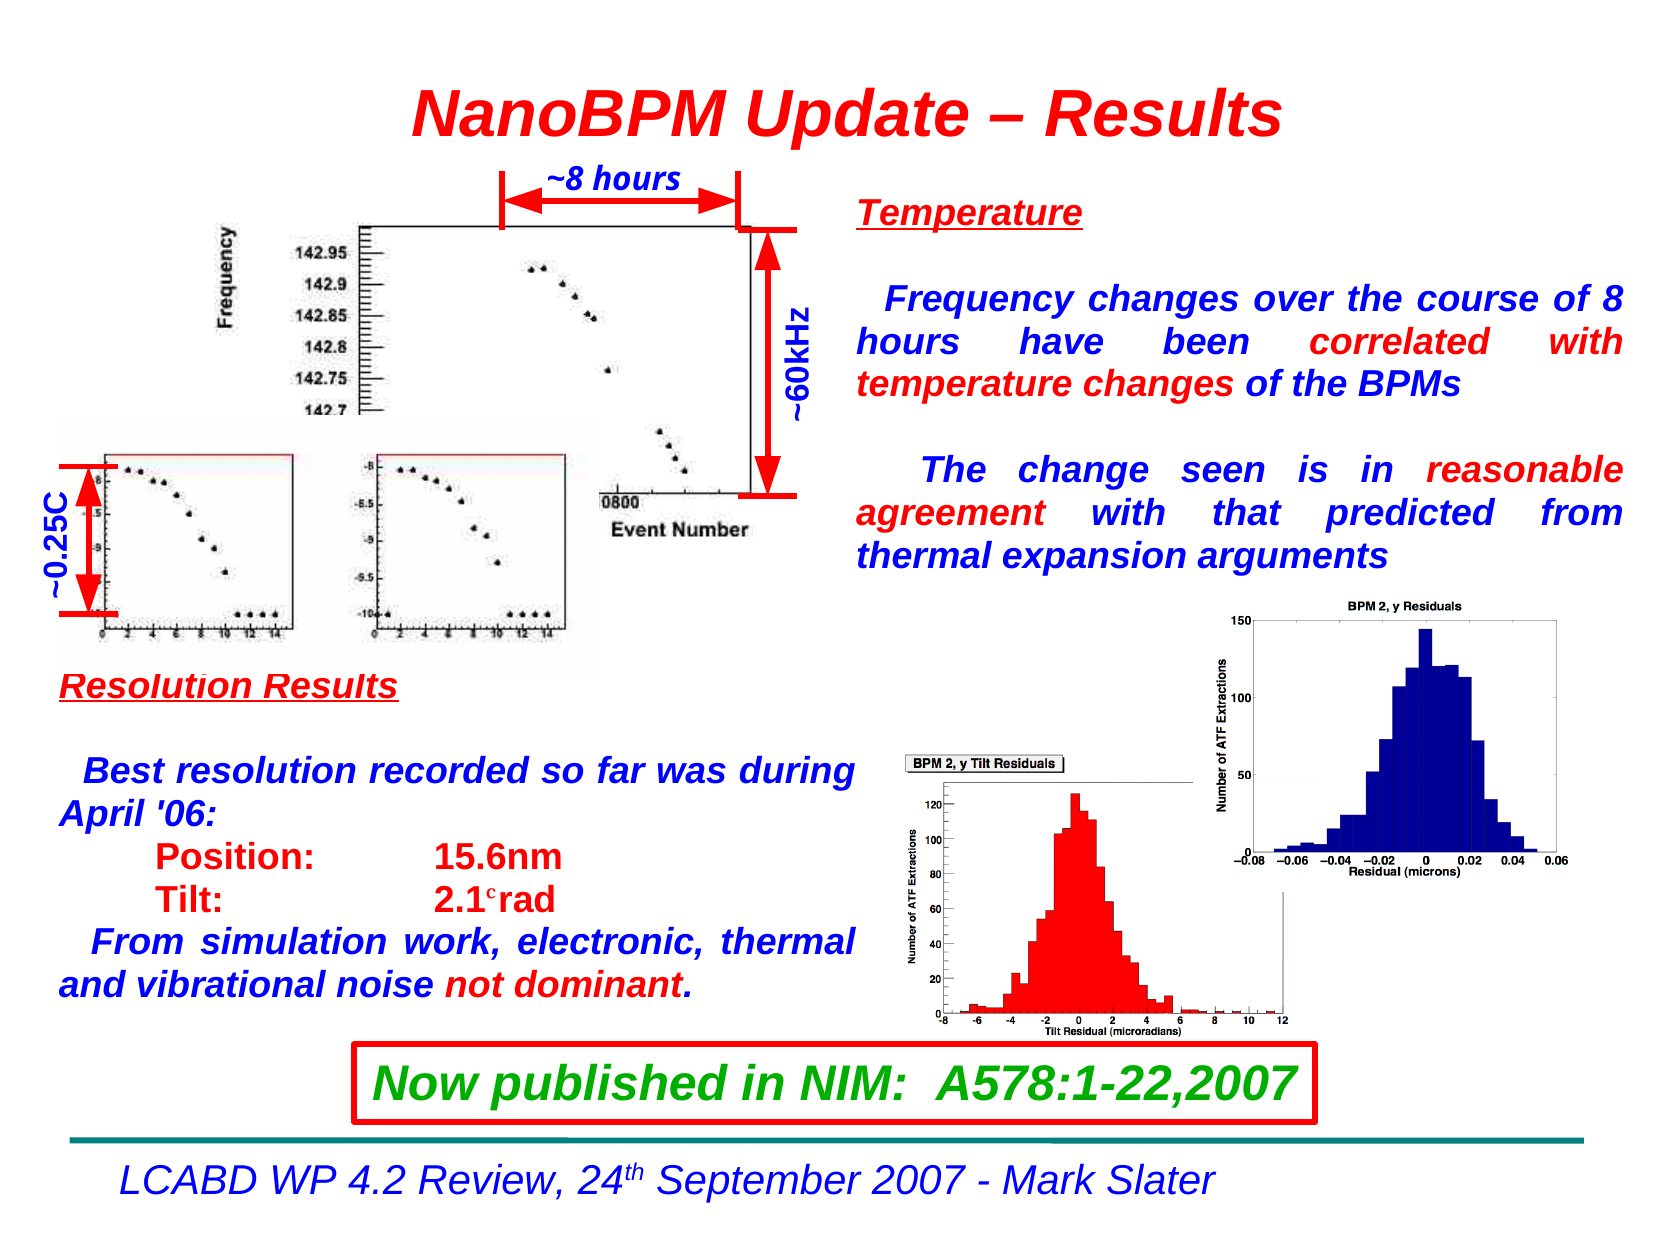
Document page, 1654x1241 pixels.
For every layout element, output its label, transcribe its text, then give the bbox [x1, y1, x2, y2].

picture [83, 601, 87, 611]
text_box ~8 hours [531, 147, 731, 201]
text_box Now published in NIM: A578:1-22,2007 [354, 1044, 1315, 1123]
text_box NanoBPM Update – Results [411, 74, 1286, 152]
picture [59, 215, 808, 674]
text_box Temperature Frequency changes over the course of 8 hours have been correlated with temperature changes of the BPMs The change seen is in reasonable agreement with that predicted from thermal expansion arguments [856, 190, 1625, 577]
text_box ~0.25C [29, 466, 83, 615]
picture [885, 590, 1603, 1063]
text_box LCABD WP 4.2 Review, 24th September 2007 - Mark Slater [118, 1156, 1565, 1204]
picture [741, 215, 808, 289]
text_box Resolution Results Best resolution recorded so far was during April '06: Position: 15.6nm Tilt: 2.1rad From simulation work, electronic, thermal and vibrational noise not dominant. [59, 663, 857, 1006]
picture [83, 469, 87, 480]
text_box ~60kHz [771, 289, 828, 437]
